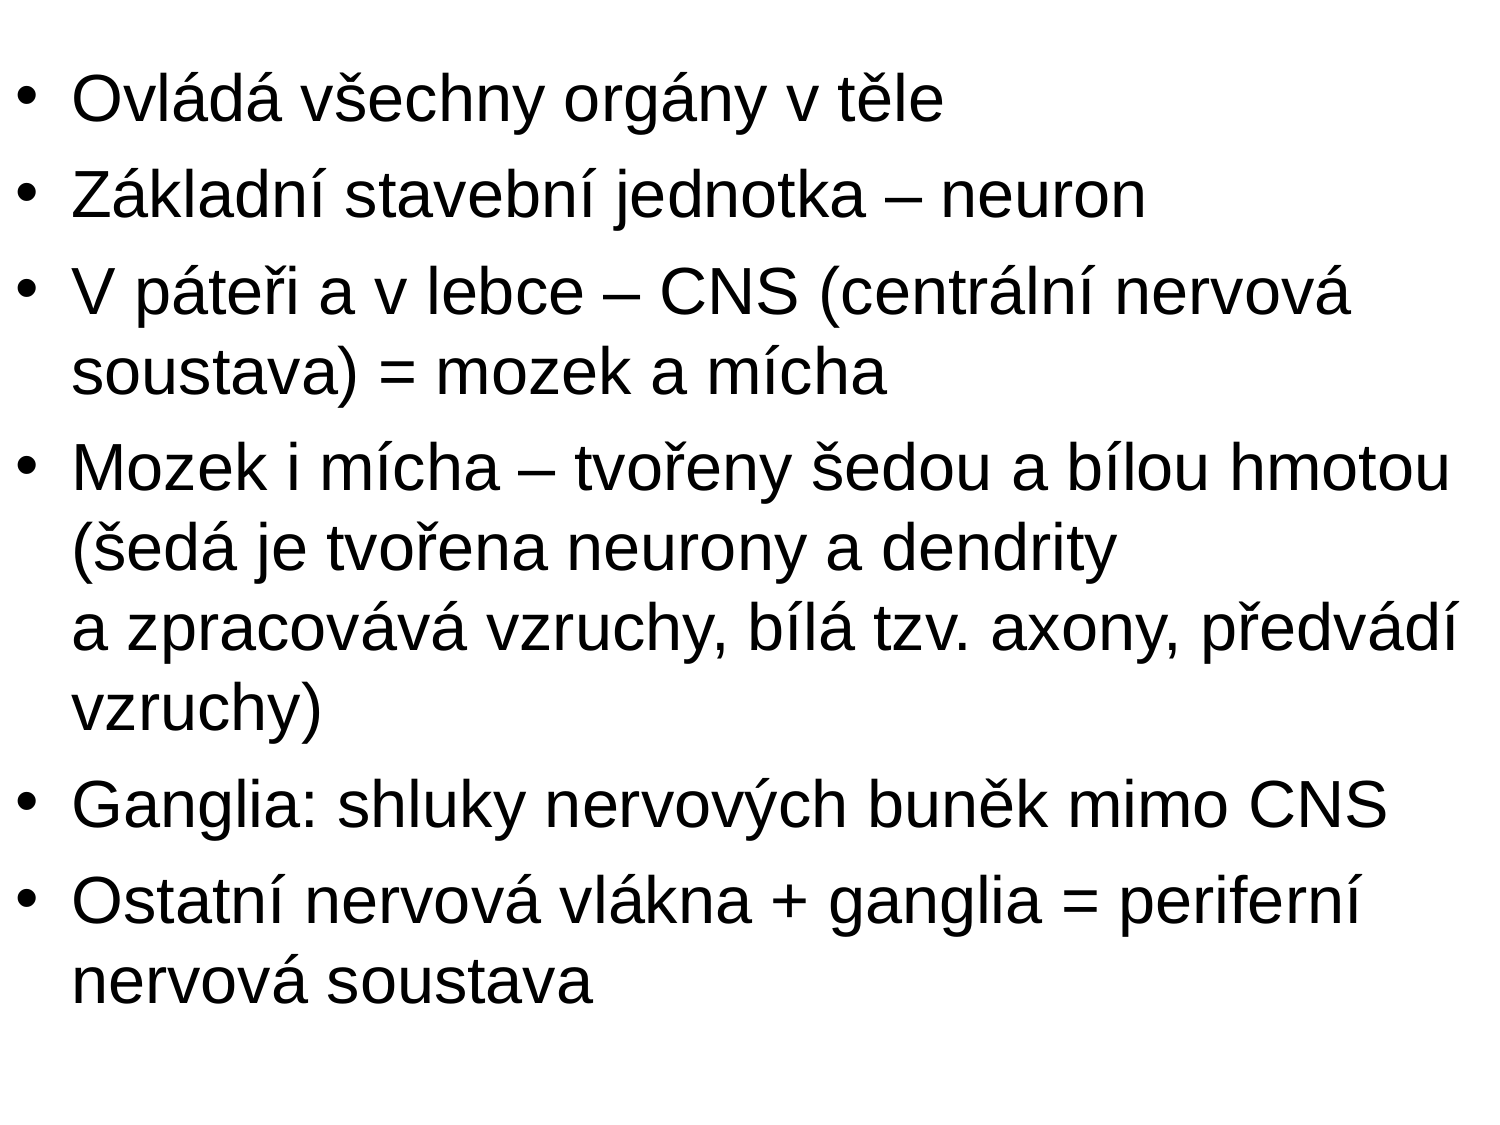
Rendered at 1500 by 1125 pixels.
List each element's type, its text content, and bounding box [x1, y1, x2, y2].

list Ovládá všechny orgány v těle Základní stavební jednotka – neuron V páteři a v lebce – CNS (centrální nervová soustava) = mozek a mícha Mozek i mícha – tvořeny šedou a bílou hmotou (šedá je tvořena neurony a dendrity a zpracovává vzruchy, bílá tzv. axony, předvádí vzruchy) Ganglia: shluky nervových buněk mimo CNS Ostatní nervová vlákna + ganglia = periferní nervová soustava [0, 46, 1500, 1025]
